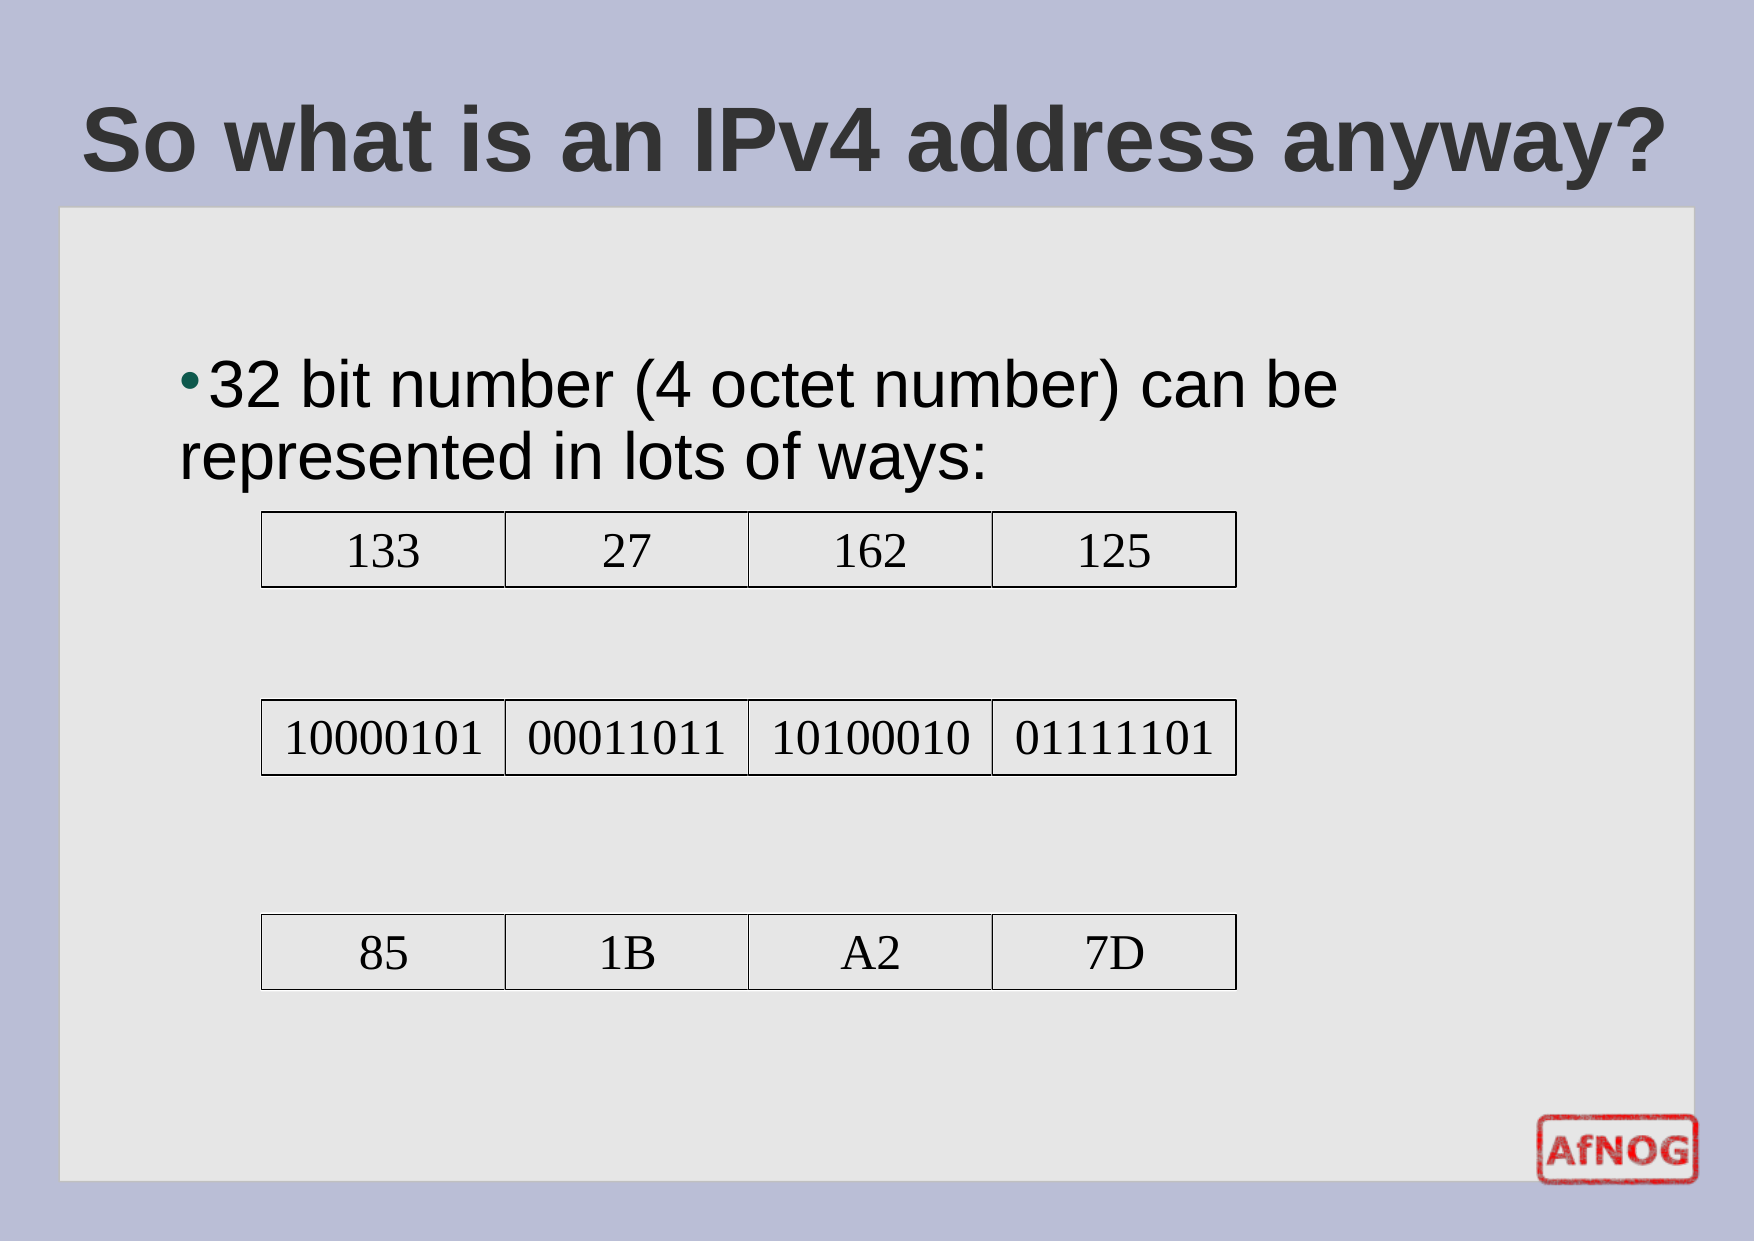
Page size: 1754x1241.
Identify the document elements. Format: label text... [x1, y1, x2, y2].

text_box 162 [748, 514, 991, 586]
text_box 00011011 [505, 701, 747, 773]
text_box 27 [505, 514, 747, 586]
text_box 133 [261, 514, 504, 586]
text_box 85 [261, 916, 504, 988]
list 32 bit number (4 octet number) can be represented in lots of ways: [179, 350, 1603, 1241]
picture [1603, 1112, 1701, 1188]
text_box 1B [505, 916, 747, 988]
title So what is an IPv4 address anyway? [59, 0, 1695, 285]
text_box A2 [748, 916, 991, 988]
text_box 7D [992, 916, 1237, 988]
text_box [59, 285, 1695, 1182]
text_box 01111101 [992, 701, 1237, 773]
text_box 10000101 [261, 701, 504, 773]
text_box 10100010 [748, 701, 991, 773]
text_box 125 [992, 514, 1237, 586]
